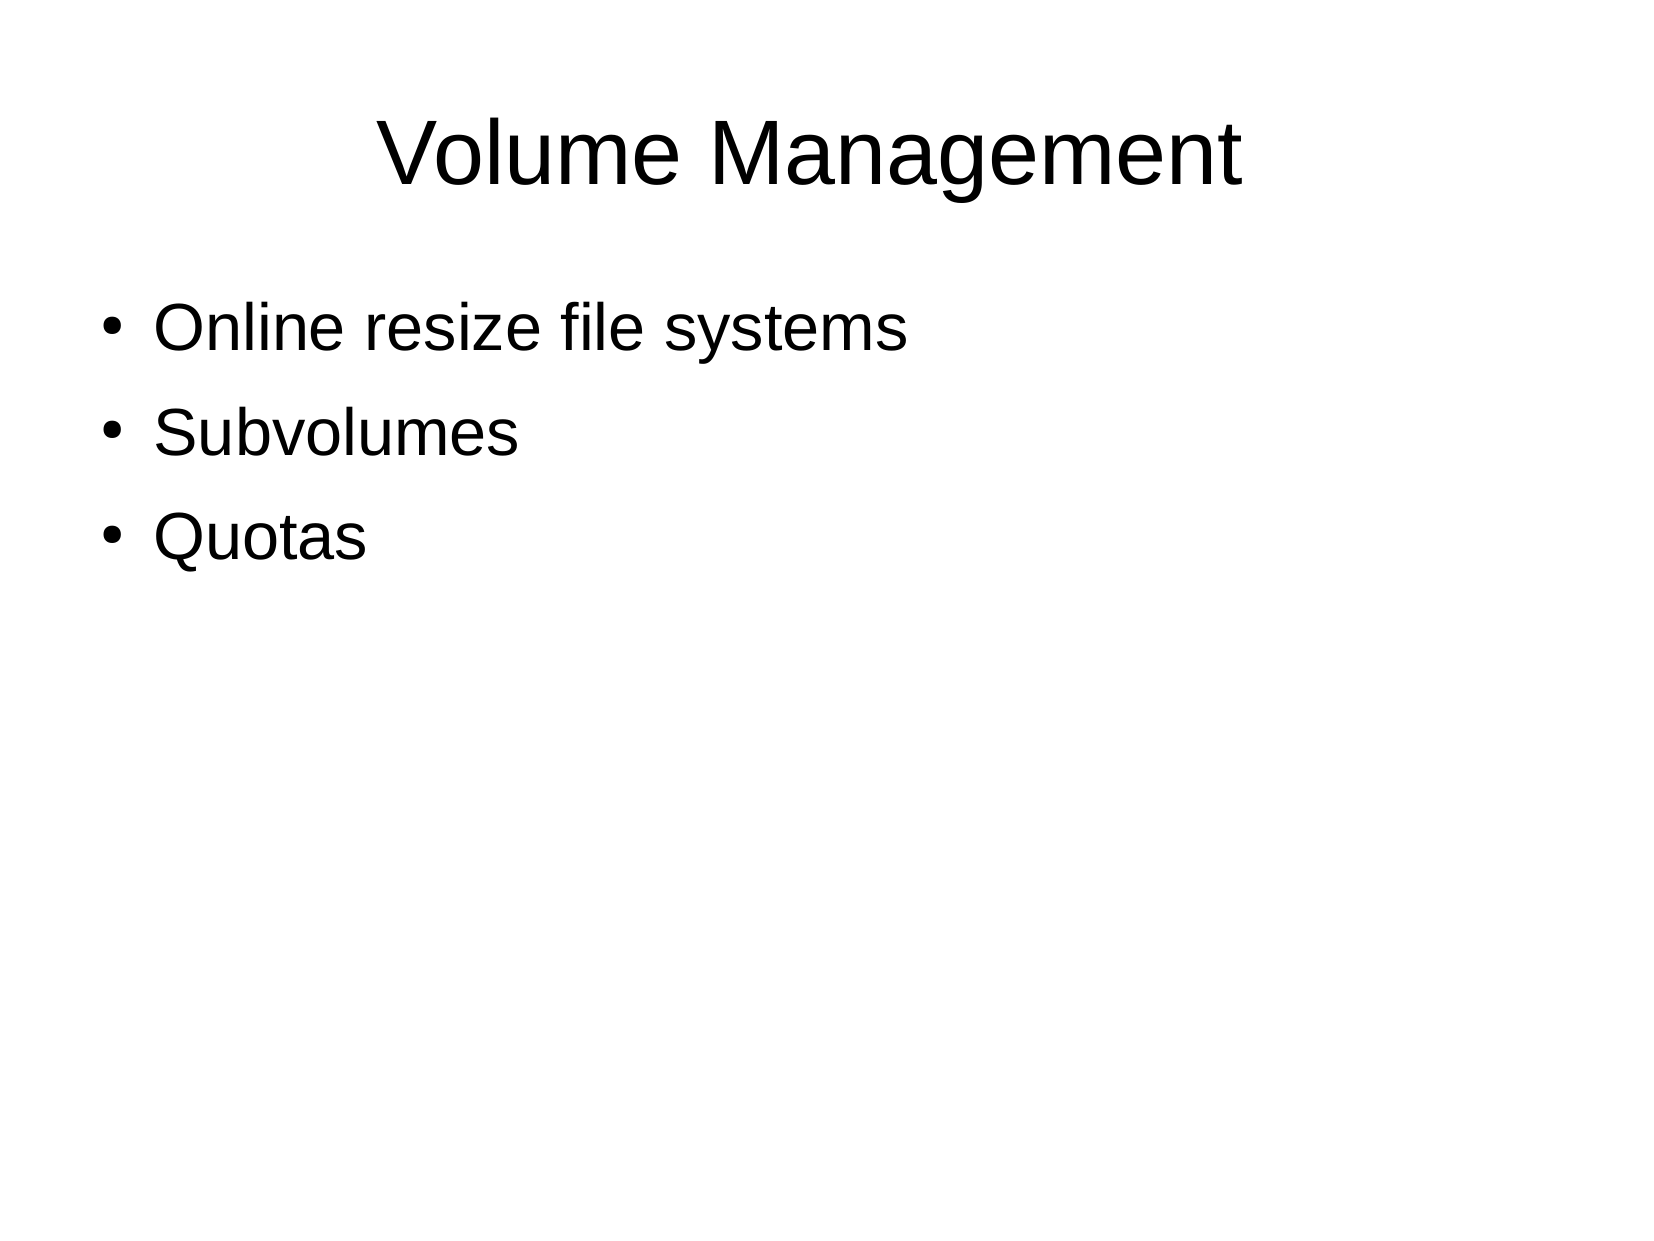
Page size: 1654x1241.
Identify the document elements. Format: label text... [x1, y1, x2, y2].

title Volume Management [82, 49, 1571, 257]
list Online resize file systems Subvolumes Quotas [82, 290, 1571, 1010]
